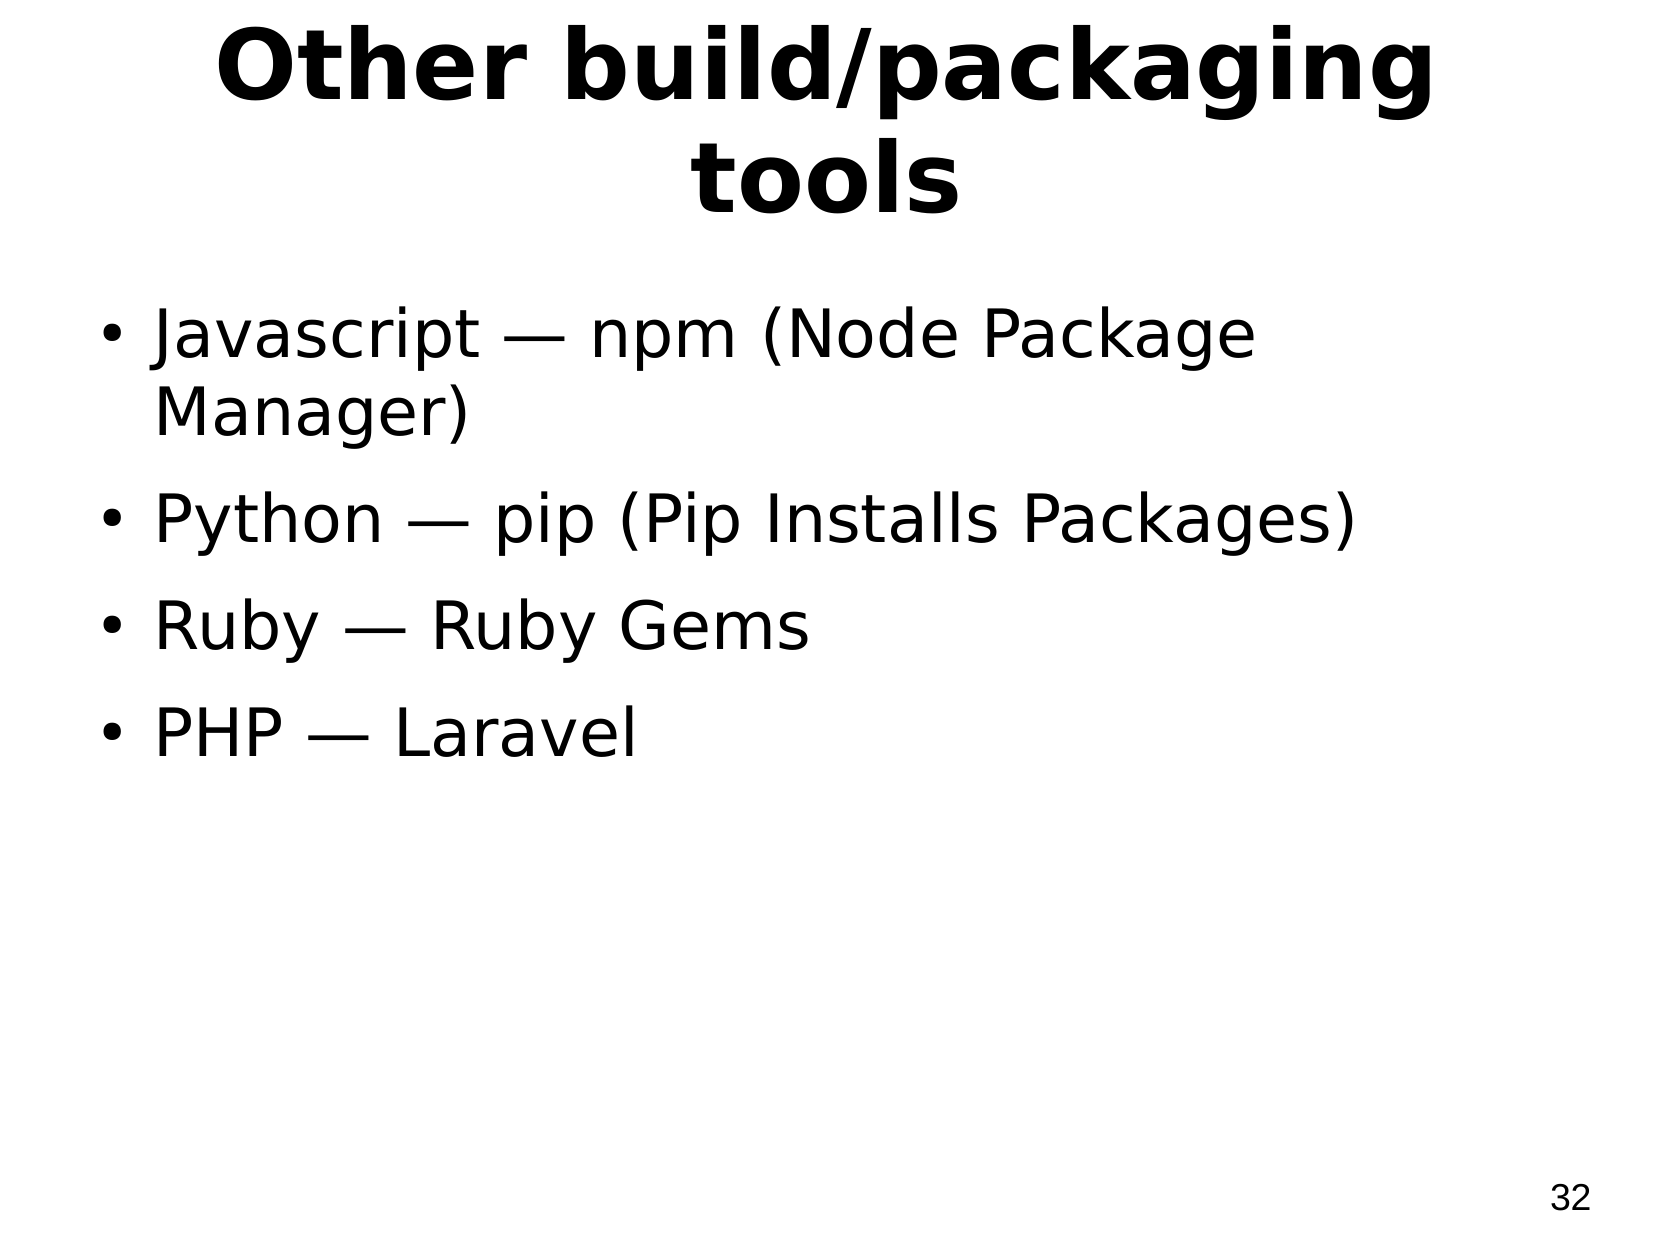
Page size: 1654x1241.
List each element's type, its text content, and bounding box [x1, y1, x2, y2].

title Other build/packaging tools [82, 8, 1571, 236]
list Javascript — npm (Node Package Manager) Python — pip (Pip Installs Packages) Ruby — Ruby Gems PHP — Laravel [82, 295, 1538, 1186]
